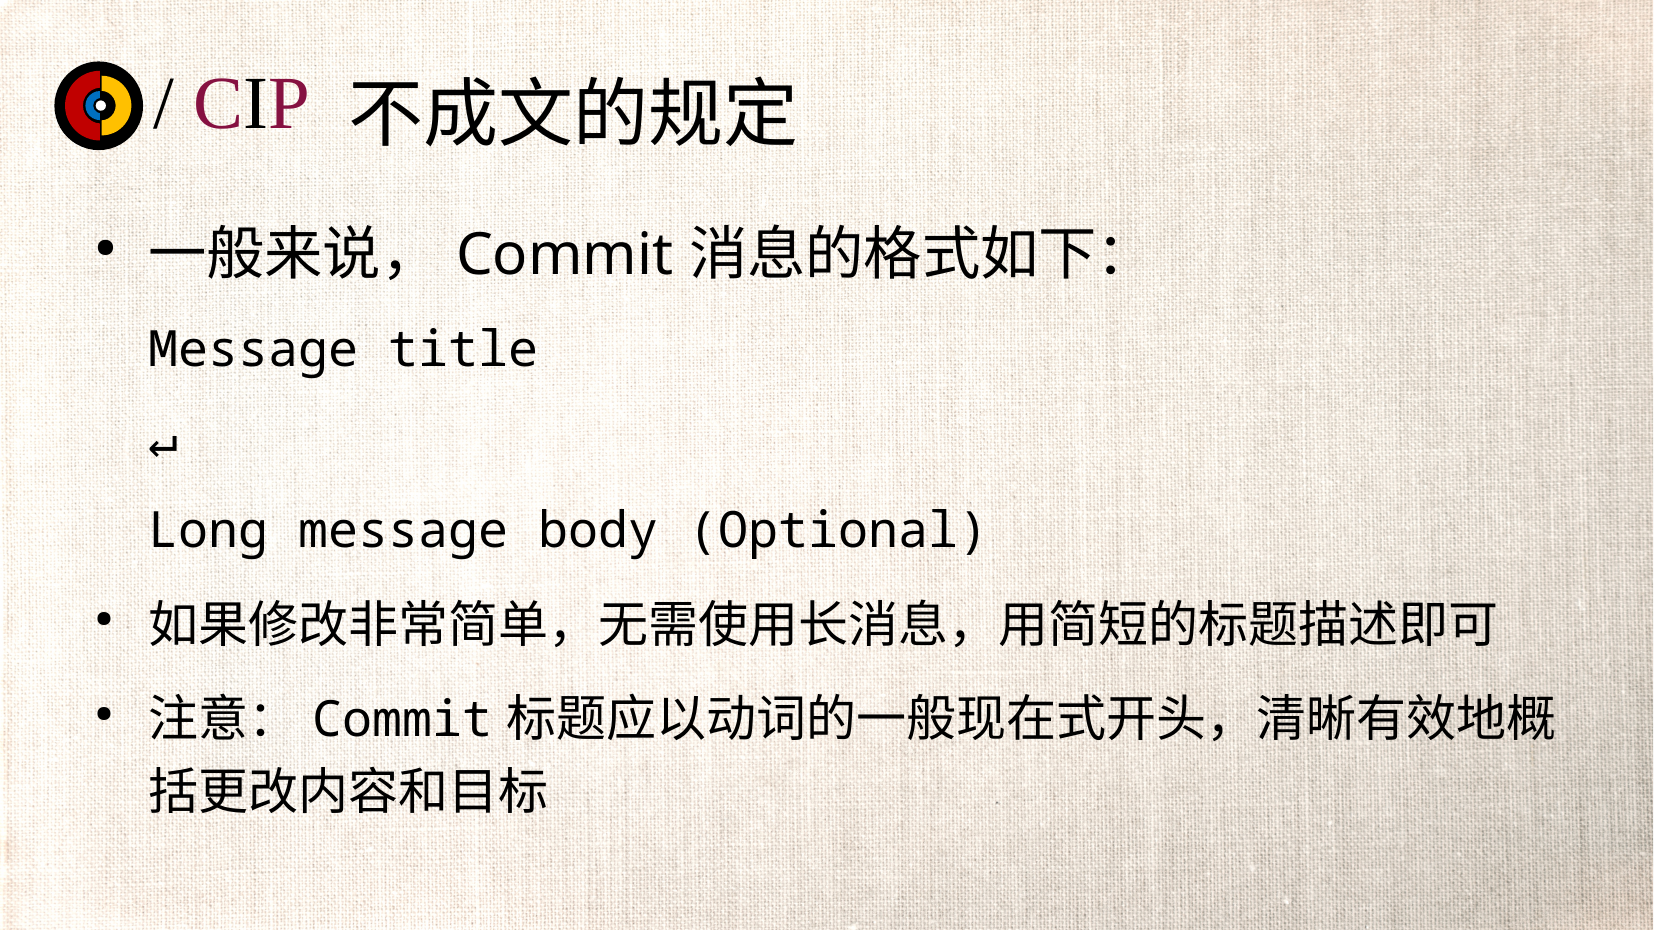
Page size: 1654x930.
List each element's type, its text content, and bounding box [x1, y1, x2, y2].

list 一般来说，Commit消息的格式如下： Message title ↵ Long message body (Optional) 如果修改非常简单，无需使用长消息，用简短的标题描述即可 注意：Commit标题应以动词的一般现在式开头，清晰有效地概括更改内容和目标 [77, 206, 1565, 905]
title 不成文的规定 [348, 29, 1536, 185]
picture [0, 0, 1654, 930]
